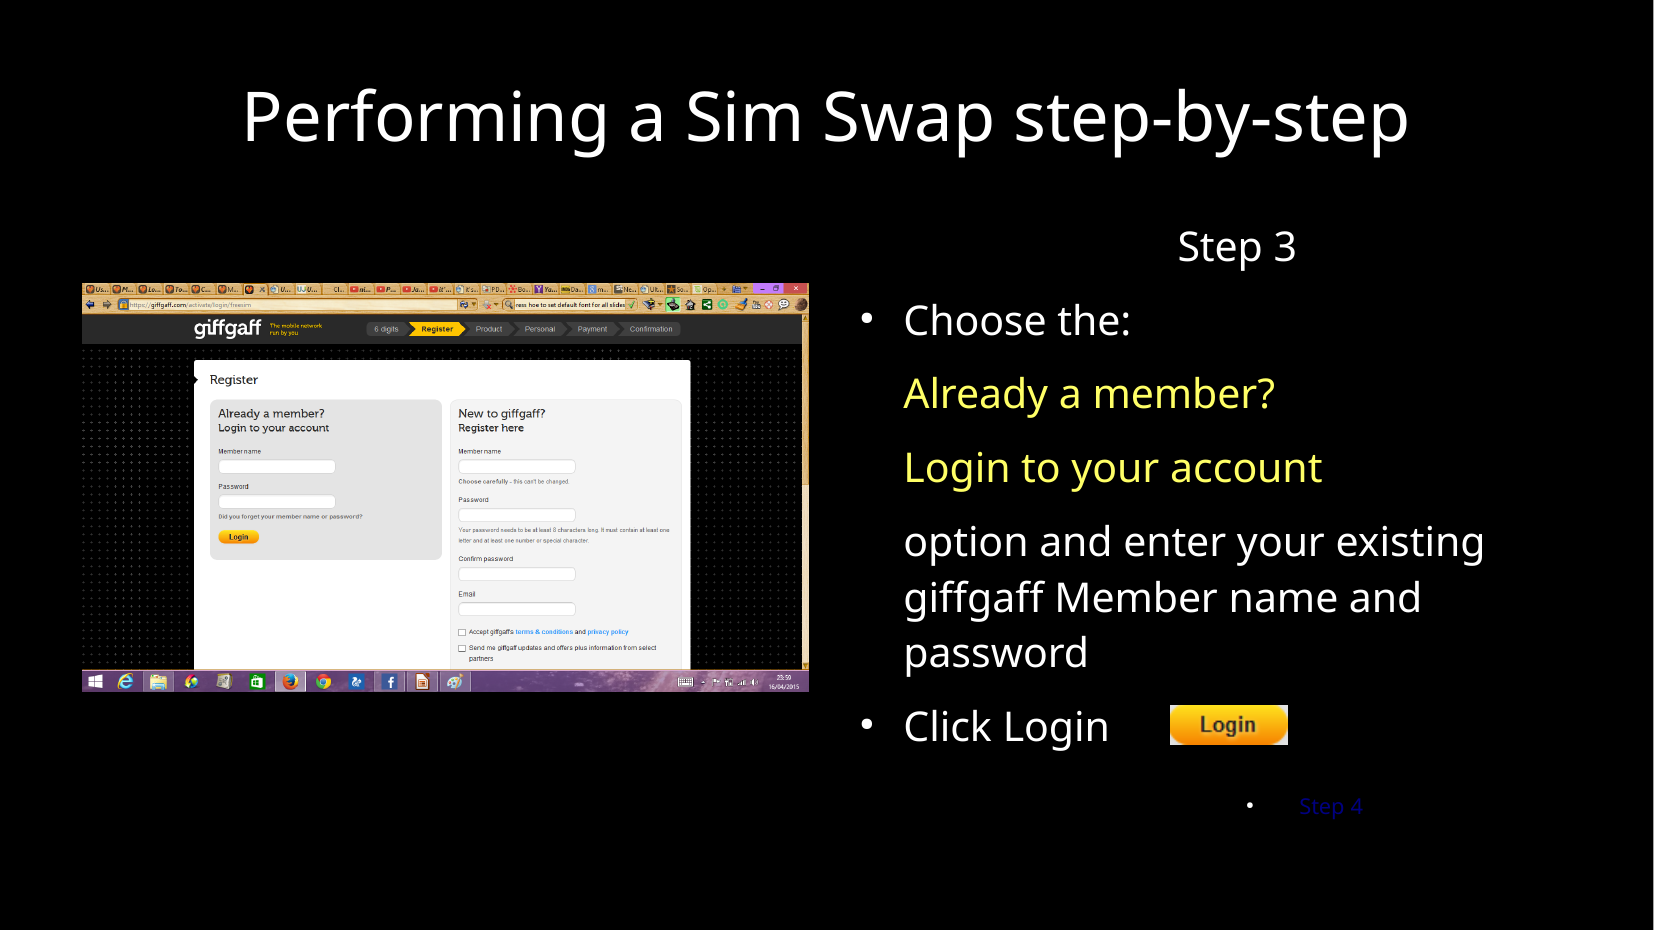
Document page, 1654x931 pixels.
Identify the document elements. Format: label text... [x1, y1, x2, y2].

title Performing a Sim Swap step-by-step [82, 37, 1571, 193]
picture [1170, 705, 1288, 745]
picture [82, 283, 809, 692]
list Step 3 Choose the: Already a member? Login to your account option and enter your existing giffgaff Member name and password Click Login [845, 217, 1572, 758]
text_box Step 4 [1228, 791, 1422, 833]
